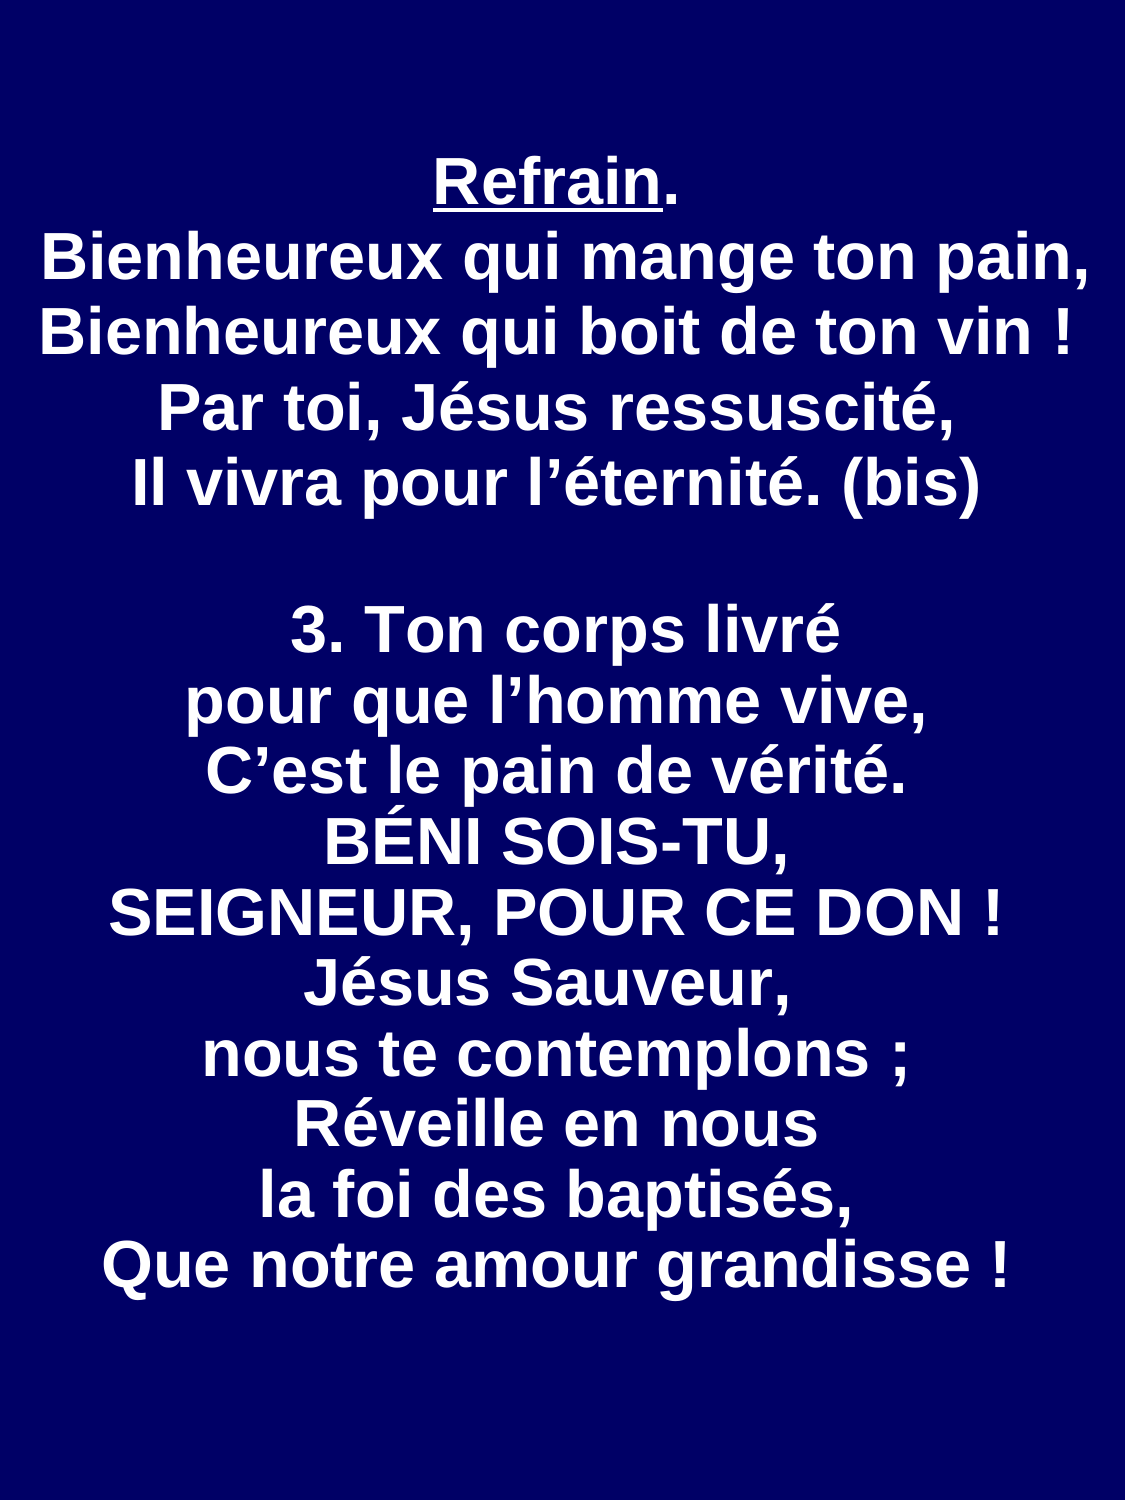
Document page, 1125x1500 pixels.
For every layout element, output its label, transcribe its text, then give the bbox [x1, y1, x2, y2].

text_box Refrain. Bienheureux qui mange ton pain, Bienheureux qui boit de ton vin ! Par toi, Jésus ressuscité, Il vivra pour l’éternité. (bis) 3. Ton corps livré pour que l’homme vive, C’est le pain de vérité. BÉNI SOIS-TU, SEIGNEUR, POUR CE DON ! Jésus Sauveur, nous te contemplons ; Réveille en nous la foi des baptisés, Que notre amour grandisse ! [21, 59, 1093, 1302]
